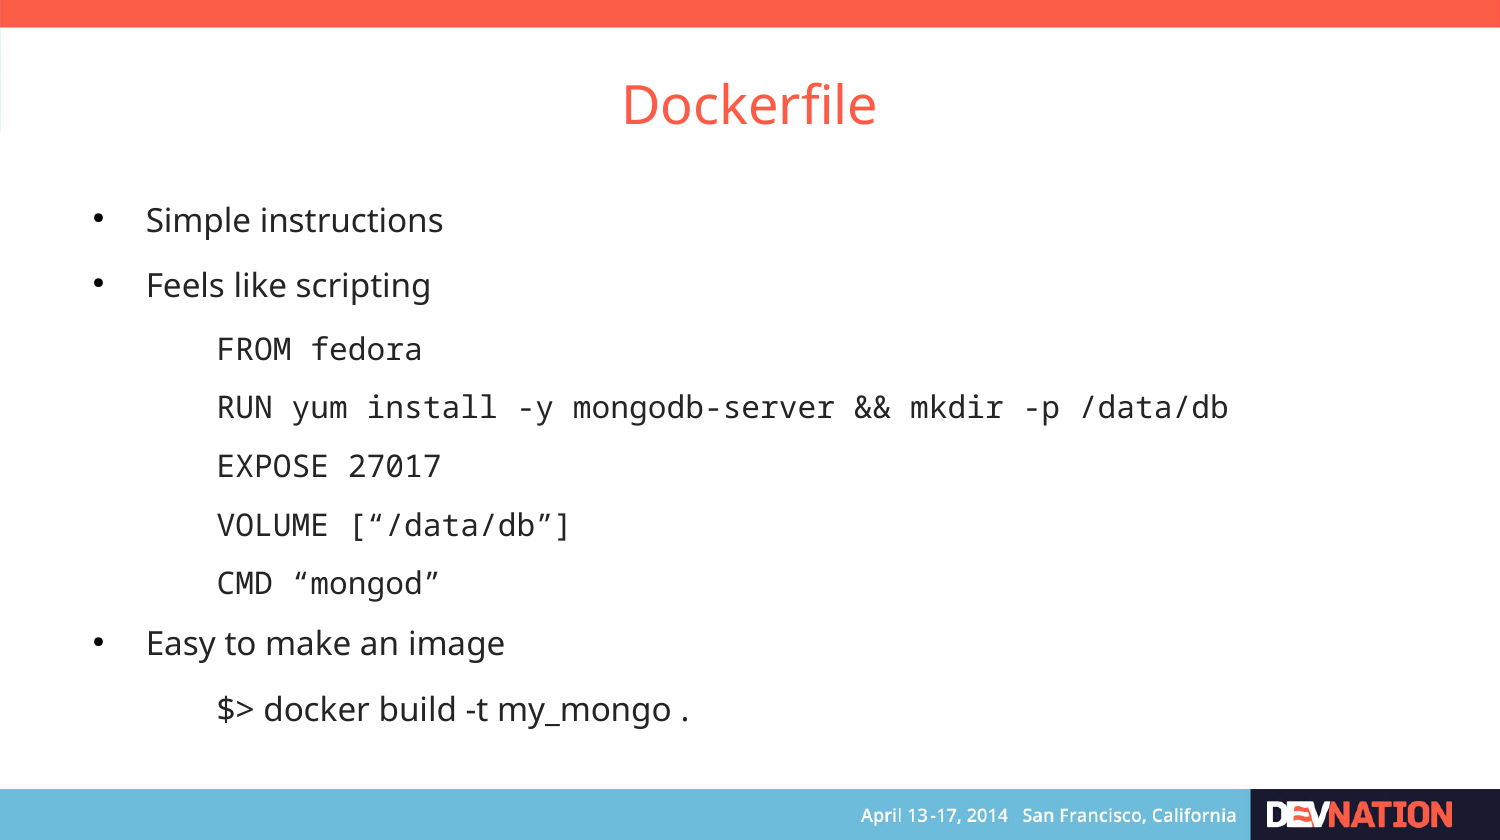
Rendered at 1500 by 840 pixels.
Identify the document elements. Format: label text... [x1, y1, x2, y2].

picture [0, 0, 1500, 840]
title Dockerfile [74, 33, 1425, 174]
list Simple instructions Feels like scripting FROM fedora RUN yum install -y mongodb-server && mkdir -p /data/db EXPOSE 27017 VOLUME [“/data/db”] CMD “mongod” Easy to make an image $> docker build -t my_mongo . [74, 196, 1425, 751]
